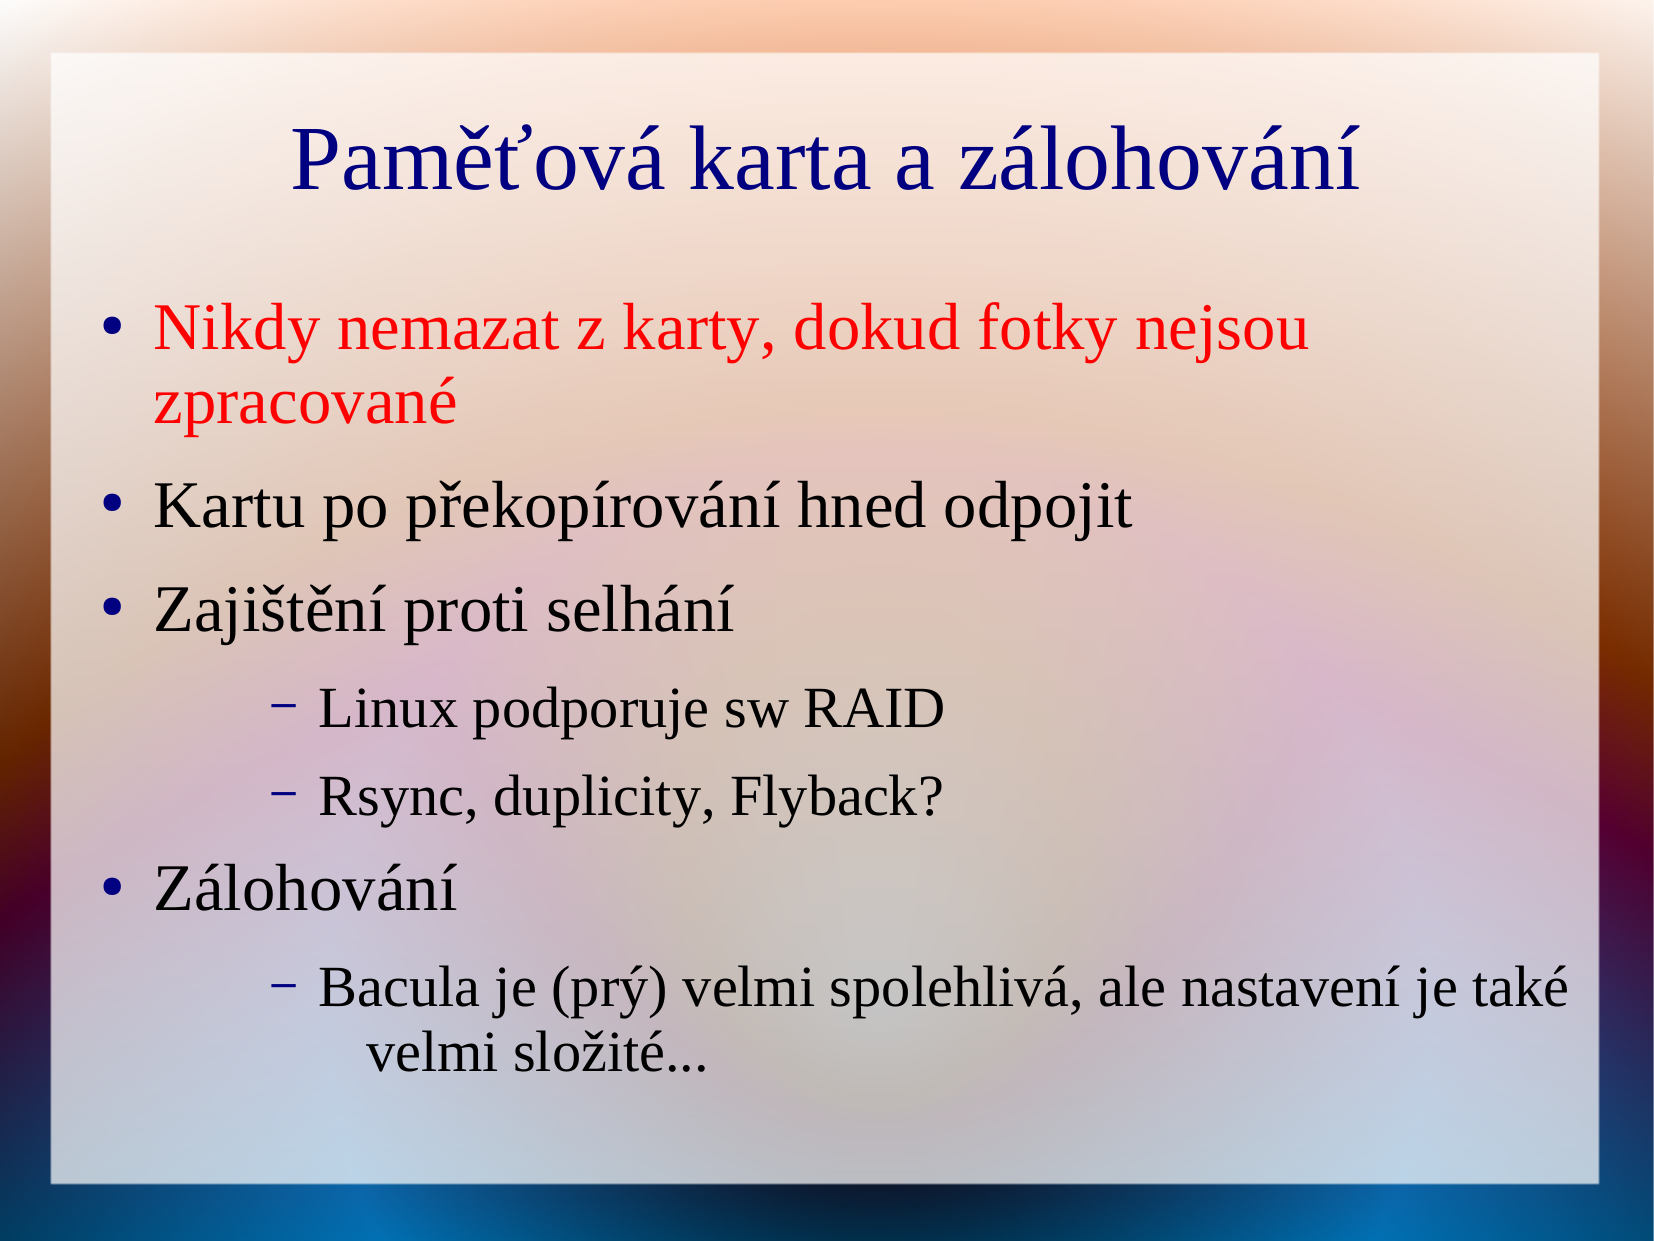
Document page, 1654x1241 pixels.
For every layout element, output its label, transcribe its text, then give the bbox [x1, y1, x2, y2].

title Paměťová karta a zálohování [82, 62, 1571, 256]
list Nikdy nemazat z karty, dokud fotky nejsou zpracované Kartu po překopírování hned odpojit Zajištění proti selhání Linux podporuje sw RAID Rsync, duplicity, Flyback? Zálohování Bacula je (prý) velmi spolehlivá, ale nastavení je také velmi složité... [82, 290, 1571, 1094]
picture [0, 0, 1654, 1241]
